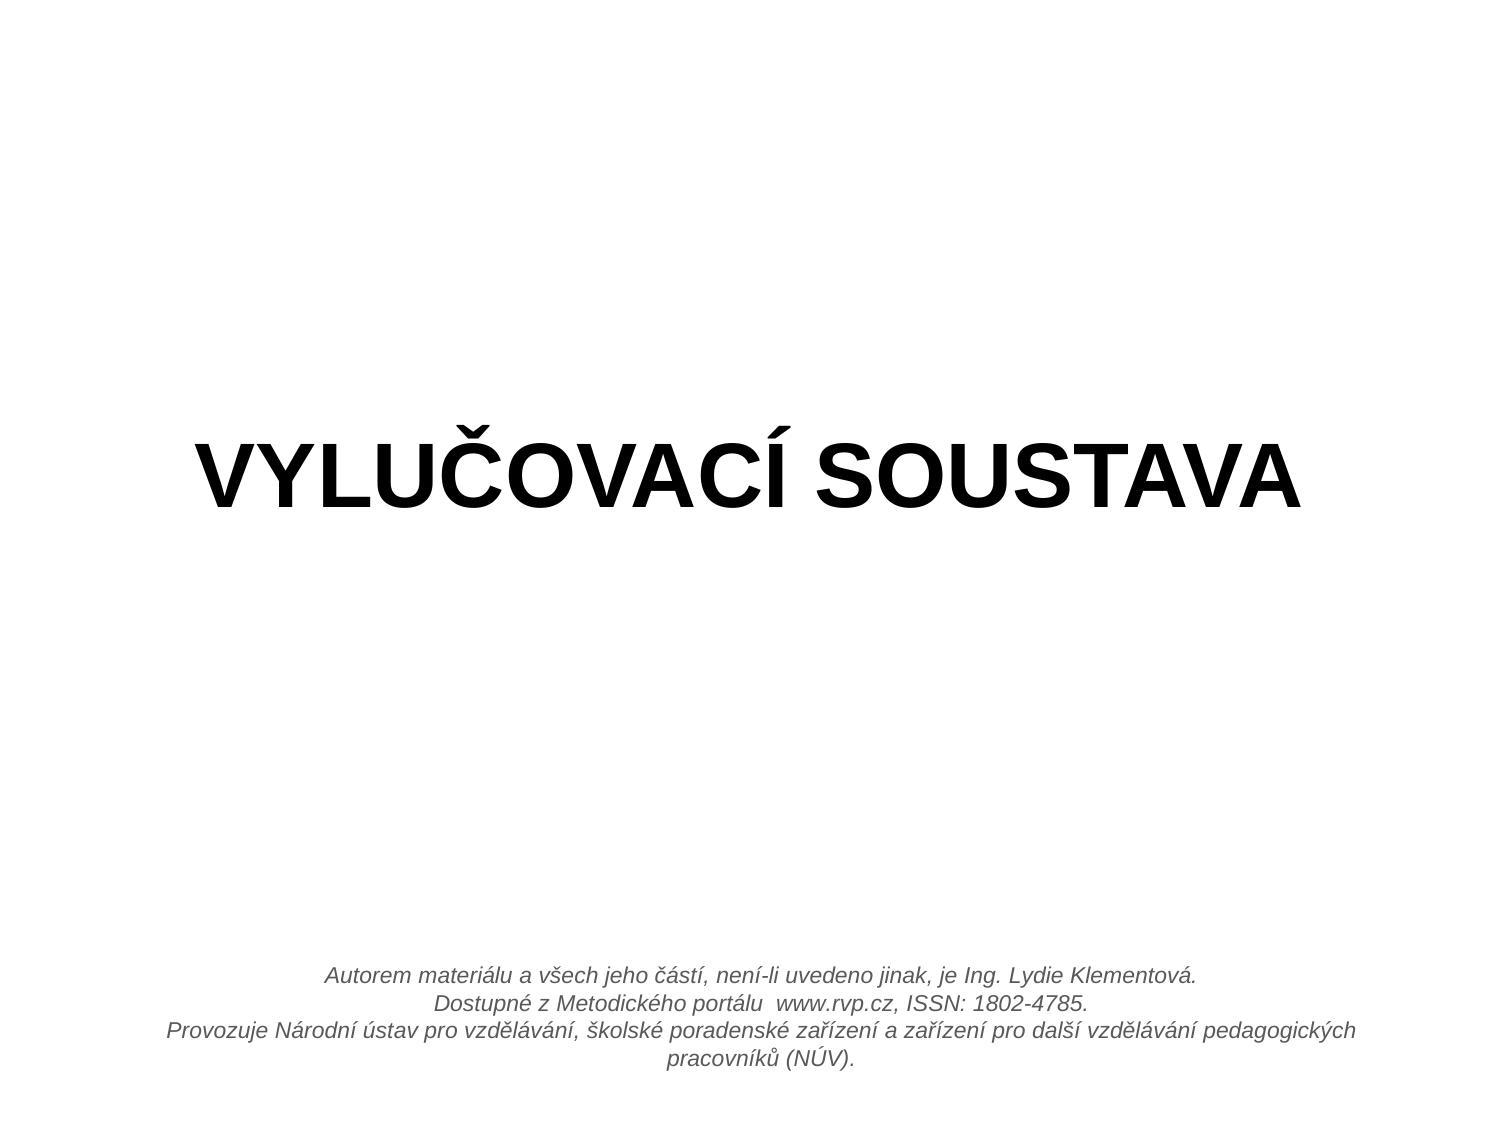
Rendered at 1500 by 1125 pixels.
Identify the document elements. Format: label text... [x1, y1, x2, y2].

title VYLUČOVACÍ SOUSTAVA [112, 349, 1388, 592]
text_box Autorem materiálu a všech jeho částí, není-li uvedeno jinak, je Ing. Lydie Klementová. Dostupné z Metodického portálu www.rvp.cz, ISSN: 1802-4785. Provozuje Národní ústav pro vzdělávání, školské poradenské zařízení a zařízení pro další vzdělávání pedagogických pracovníků (NÚV). [147, 999, 1377, 1060]
